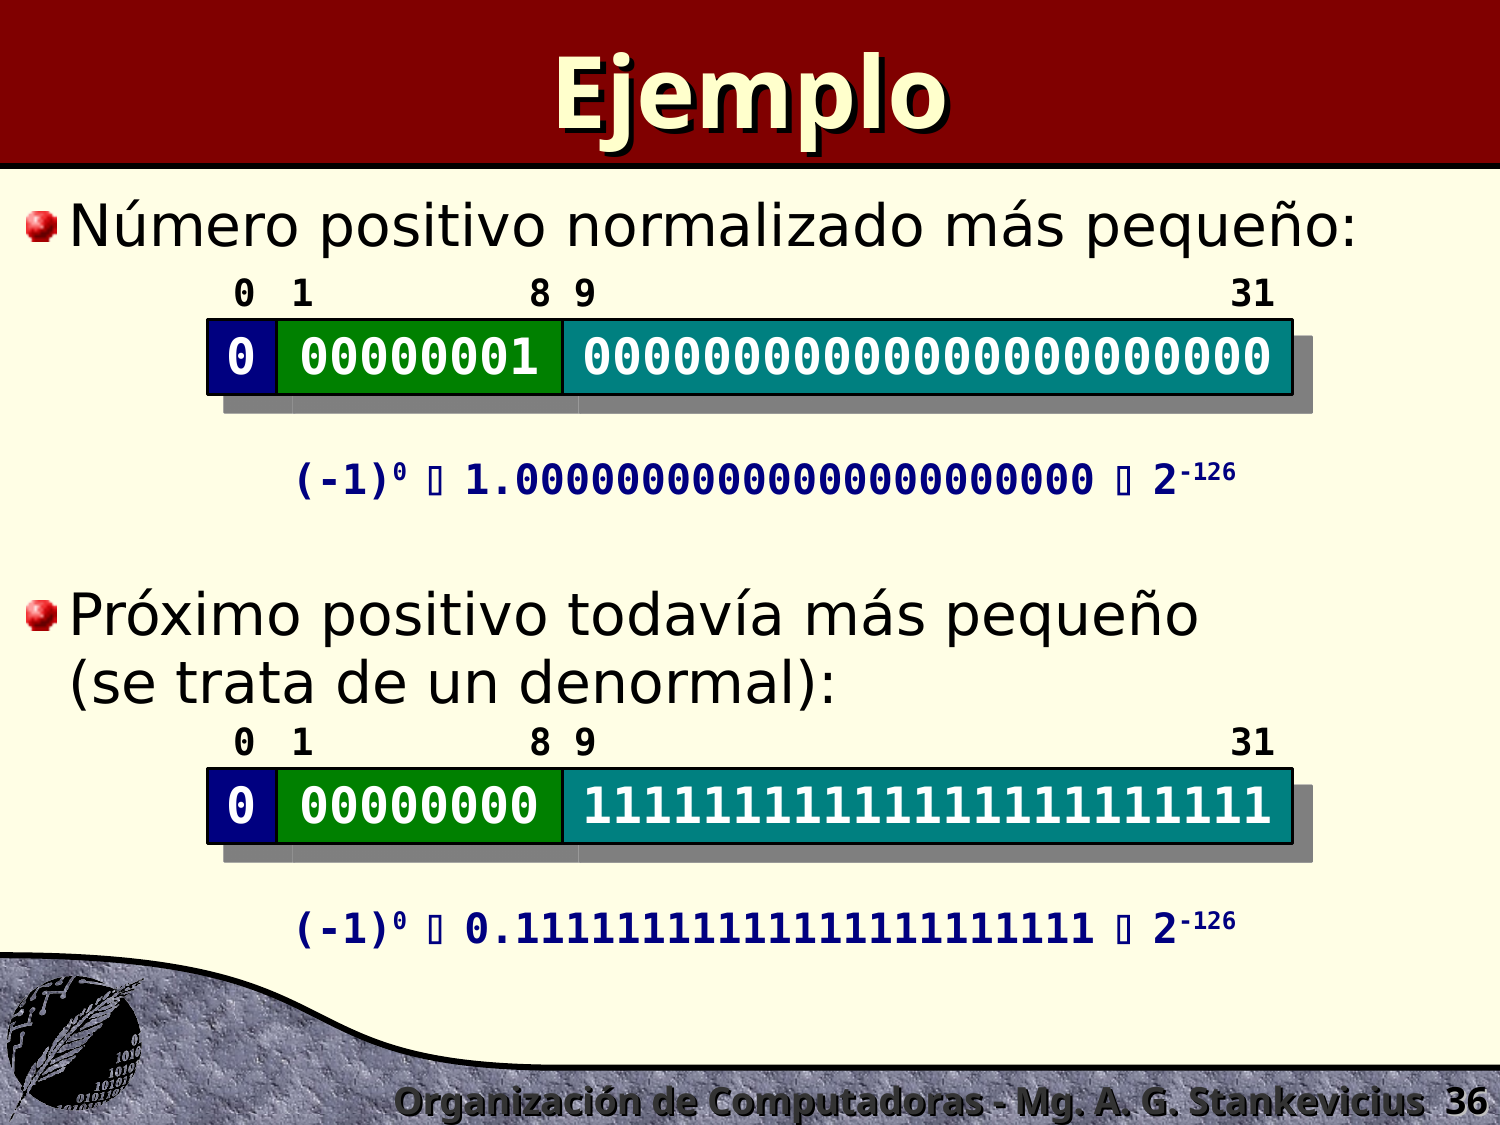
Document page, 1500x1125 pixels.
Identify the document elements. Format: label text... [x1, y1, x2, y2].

title Ejemplo [15, 5, 1485, 160]
text_box 0 [207, 768, 276, 844]
picture [0, 959, 1500, 1125]
text_box (-1)0  0.11111111111111111111111  2-126 [276, 897, 1235, 965]
list Número positivo normalizado más pequeño: Próximo positivo todavía más pequeño (se trata de un denormal): [11, 192, 1486, 935]
text_box 11111111111111111111111 [562, 768, 1293, 844]
picture [448, 1100, 455, 1110]
text_box 00000000000000000000000 [562, 319, 1293, 395]
text_box (-1)0  1.00000000000000000000000  2-126 [276, 448, 1235, 516]
picture [802, 1100, 806, 1110]
text_box 0 [207, 319, 276, 395]
text_box 00000001 [276, 332, 562, 395]
picture [1058, 1100, 1065, 1110]
text_box 00000000 [276, 781, 562, 844]
text_box 0 1 8 9 31 [218, 713, 1290, 781]
text_box 0 1 8 9 31 [218, 264, 1290, 332]
